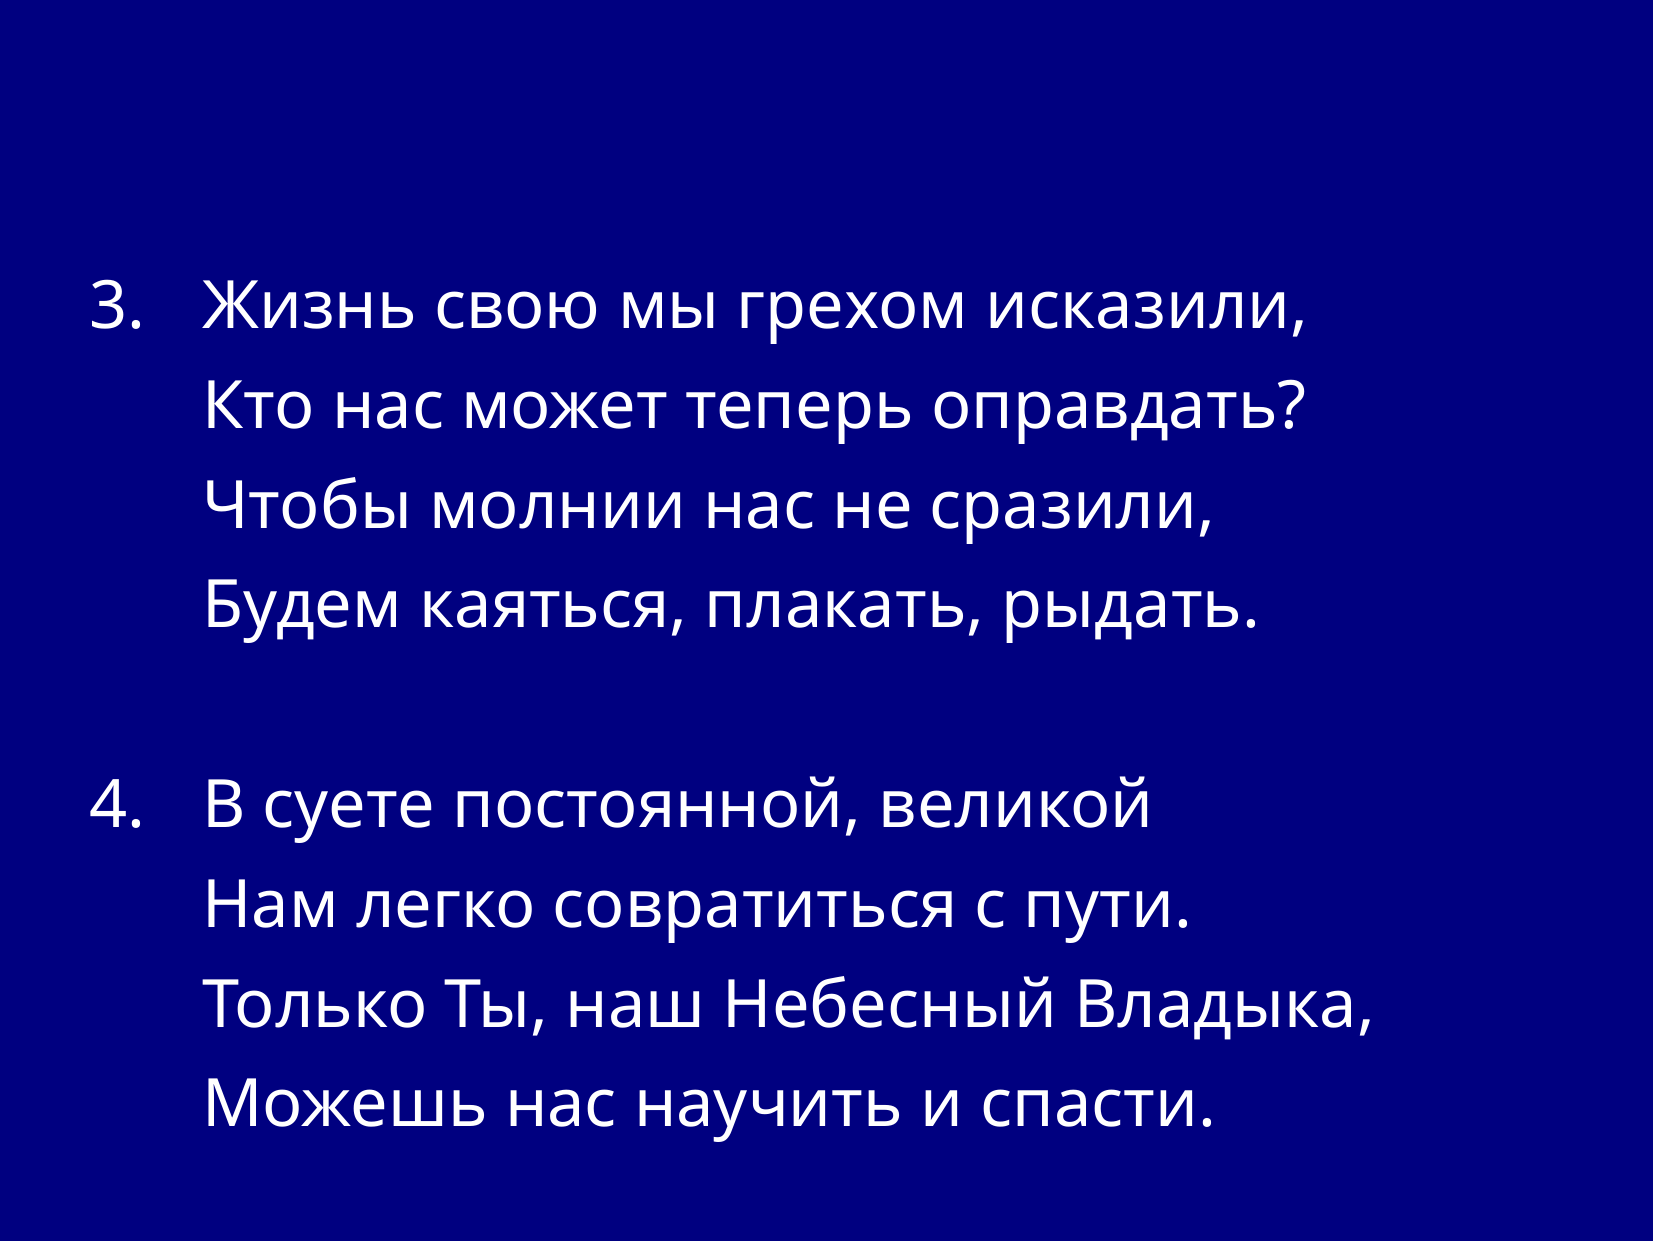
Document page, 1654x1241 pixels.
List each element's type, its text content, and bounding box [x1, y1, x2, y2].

text_box 3. Жизнь свою мы грехом исказили, Кто нас может теперь оправдать? Чтобы молнии нас не сразили, Будем каяться, плакать, рыдать. 4. В суете постоянной, великой Нам легко совратиться с пути. Только Ты, наш Небесный Владыка, Можешь нас научить и спасти. [75, 150, 1576, 1163]
